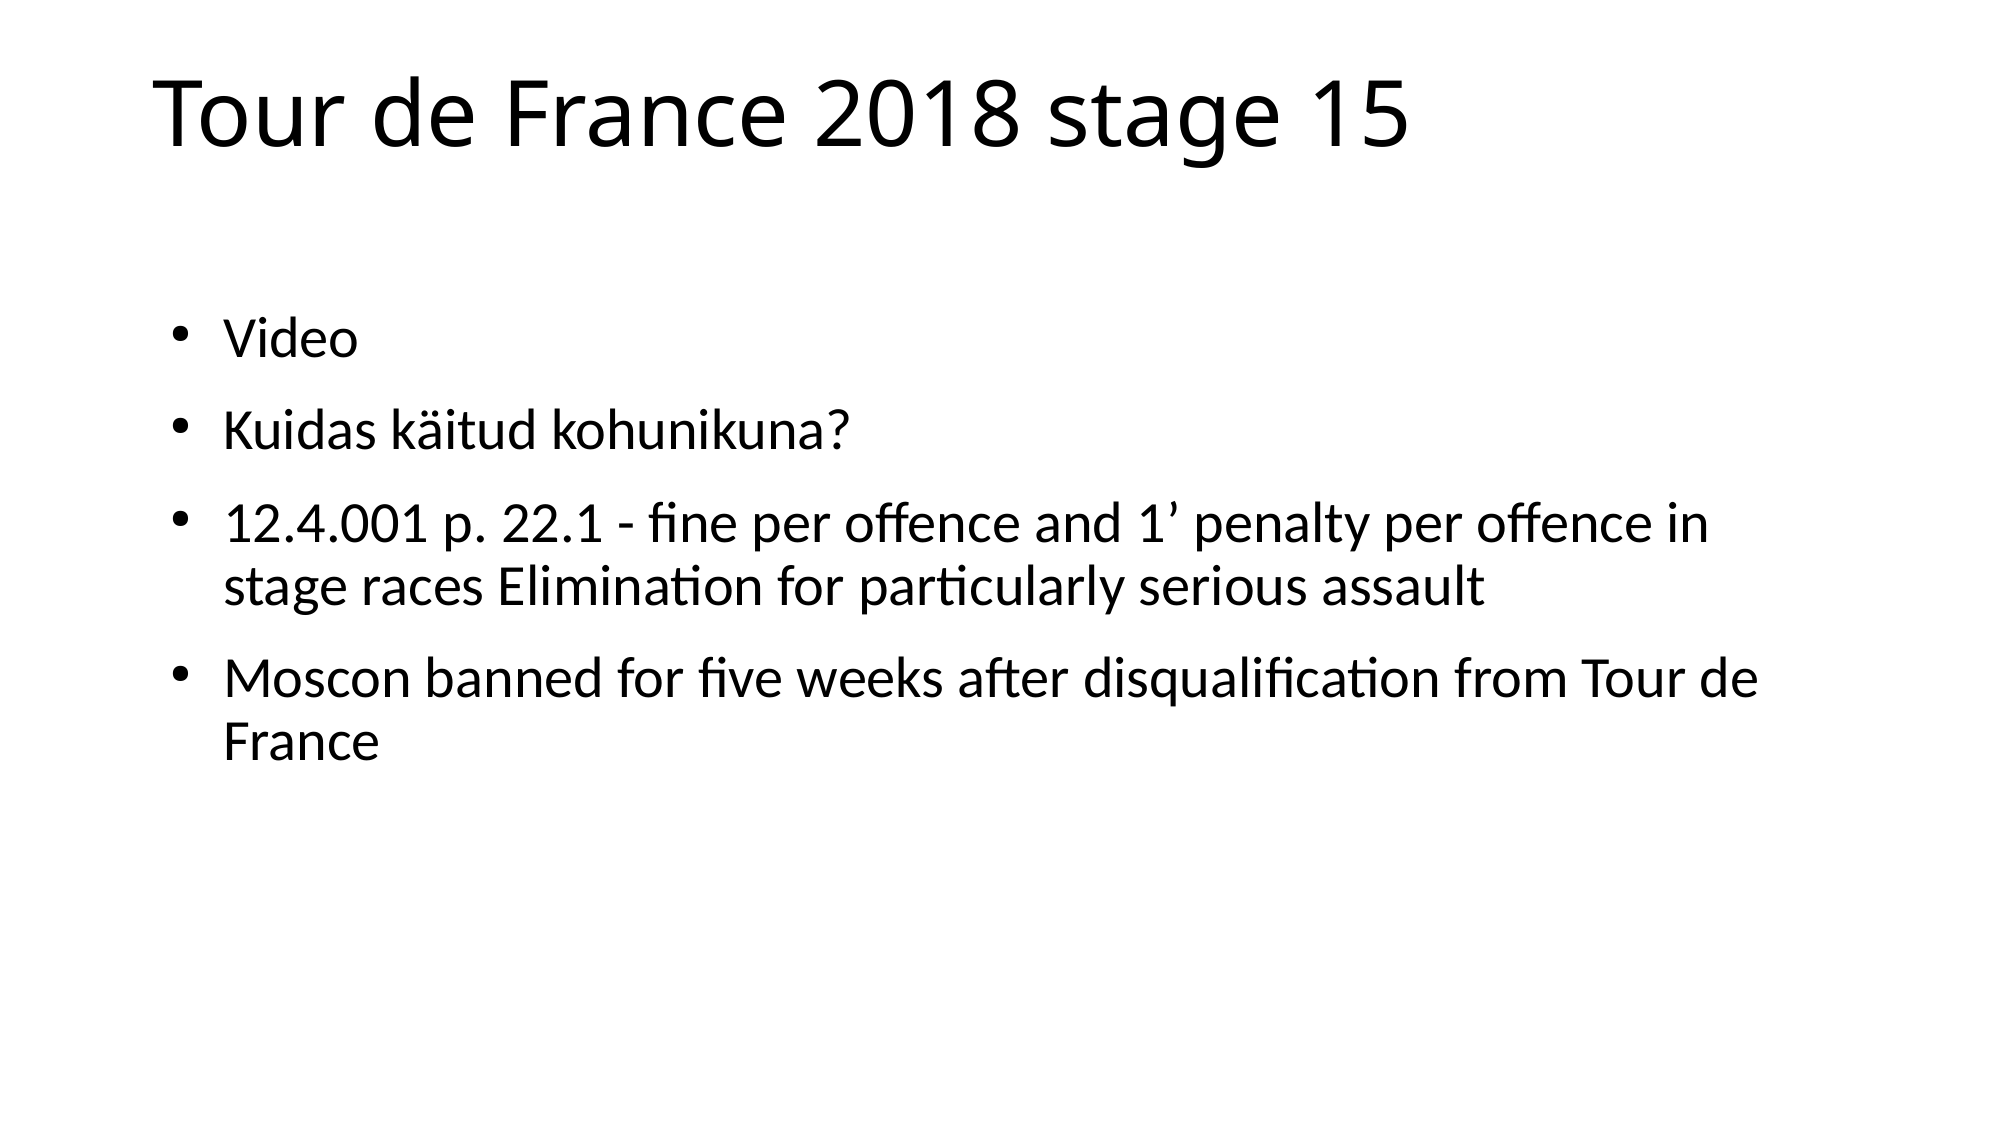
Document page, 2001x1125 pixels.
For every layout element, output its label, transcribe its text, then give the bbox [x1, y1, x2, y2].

list Video Kuidas käitud kohunikuna? 12.4.001 p. 22.1 - fine per offence and 1’ penalty per offence in stage races Elimination for particularly serious assault Moscon banned for five weeks after disqualification from Tour de France [137, 299, 1863, 1014]
title Tour de France 2018 stage 15 [137, 59, 1863, 278]
